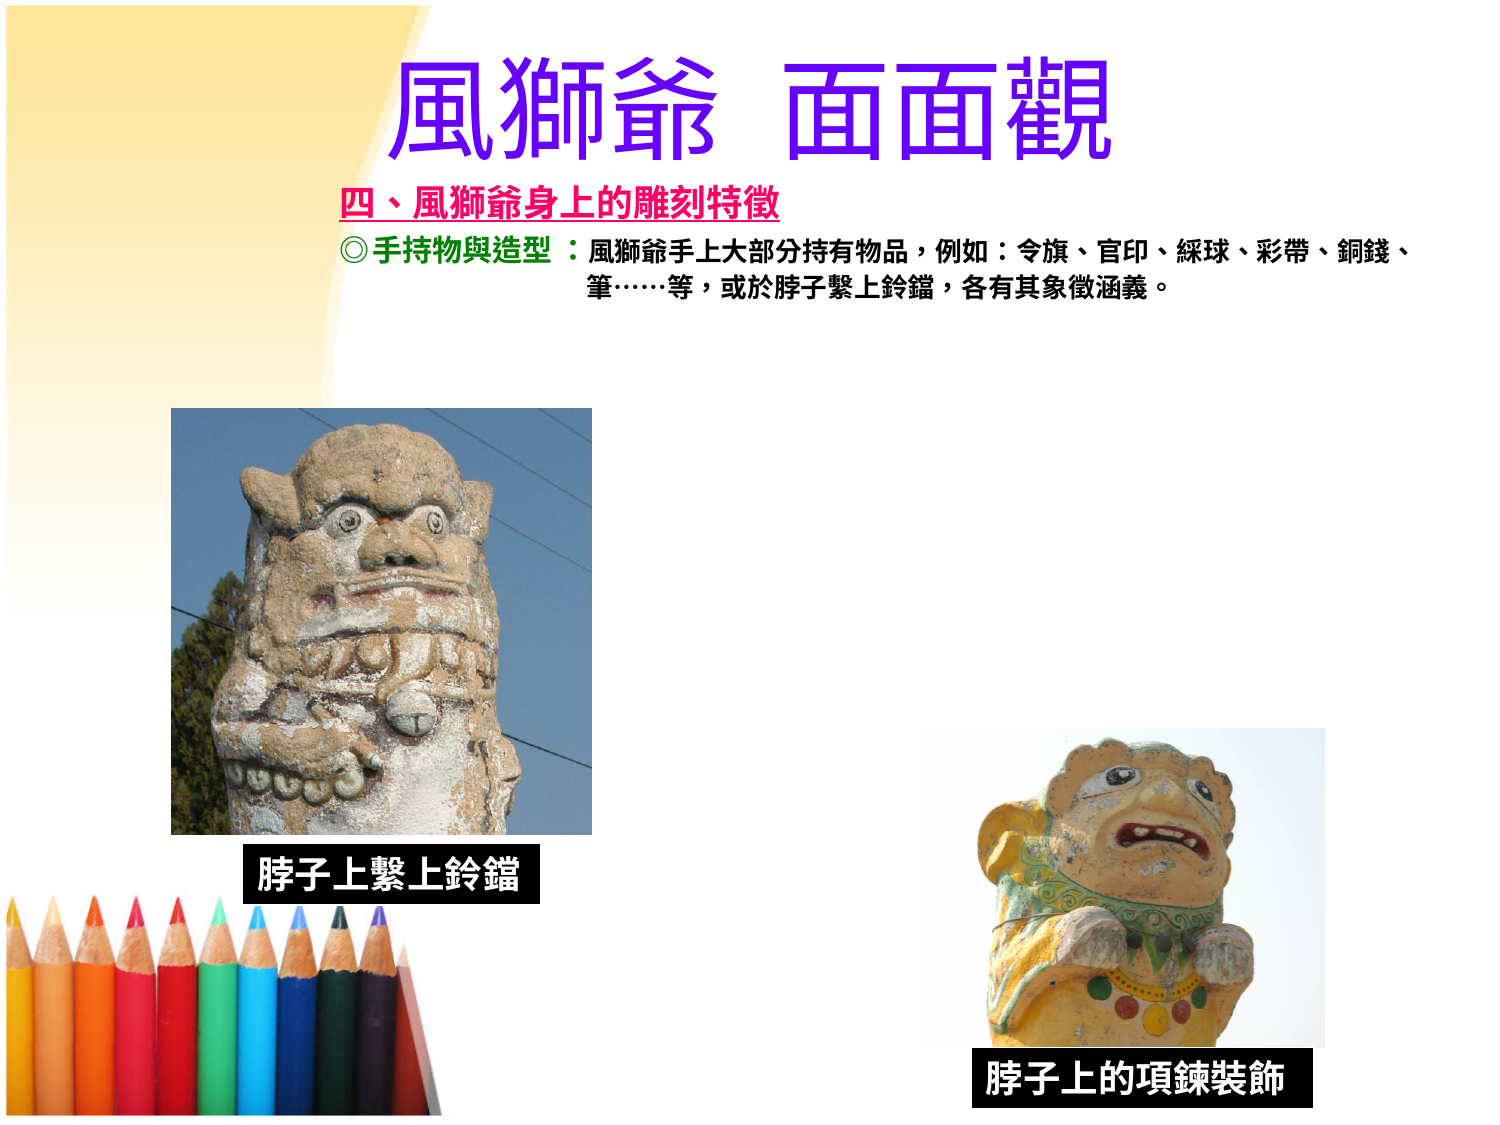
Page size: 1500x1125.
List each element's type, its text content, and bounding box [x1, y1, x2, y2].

list 四、風獅爺身上的雕刻特徵 ◎手持物與造型 ：風獅爺手上大部分持有物品，例如：令旗、官印、綵球、彩帶、銅錢、筆……等，或於脖子繫上鈴鐺，各有其象徵涵義。 [76, 172, 1448, 1000]
title 風獅爺 面面觀 [75, 19, 1426, 194]
text_box 脖子上的項鍊裝飾 [970, 1047, 1314, 1110]
picture [0, 0, 1500, 1120]
text_box 脖子上繫上鈴鐺 [242, 843, 541, 905]
